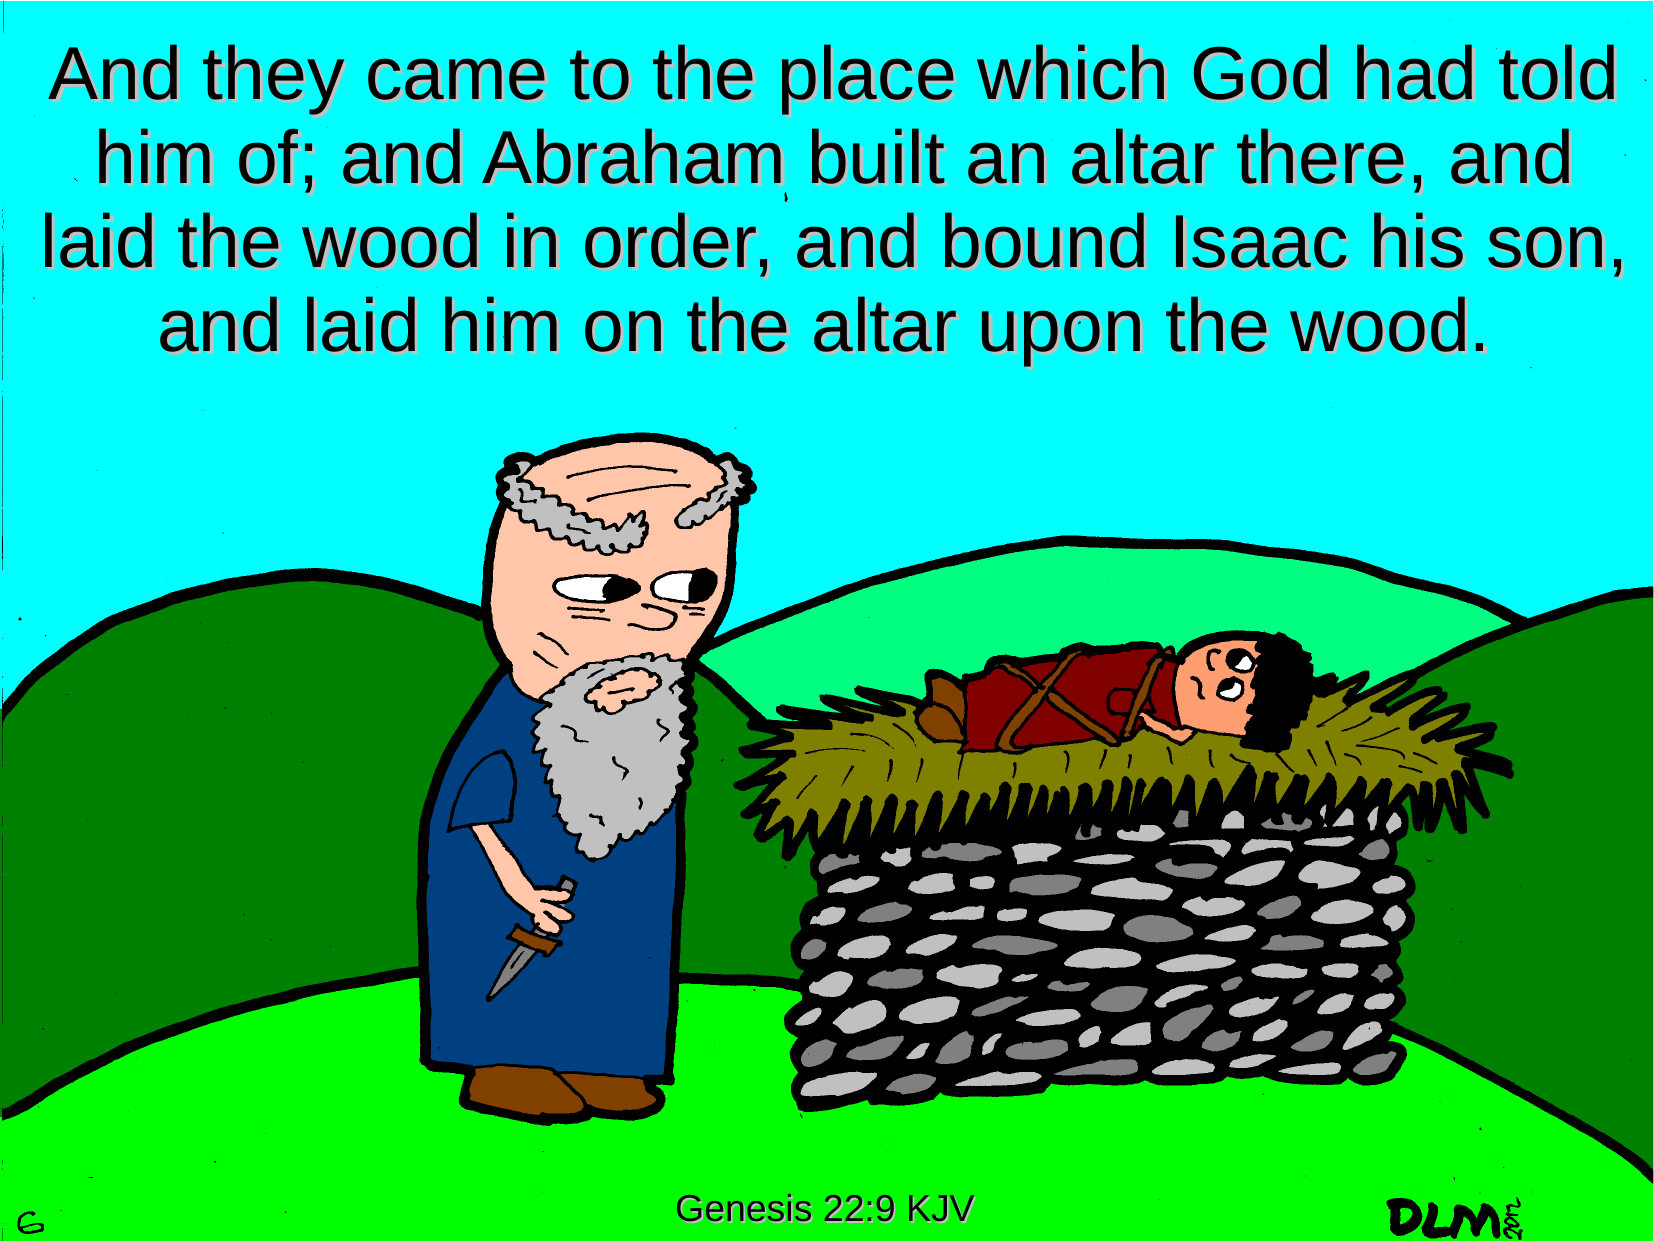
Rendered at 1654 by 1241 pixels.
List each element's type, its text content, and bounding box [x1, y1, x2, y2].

text_box And they came to the place which God had told him of; and Abraham built an altar there, and laid the wood in order, and bound Isaac his son, and laid him on the altar upon the wood. [19, 24, 1651, 376]
picture [0, 1, 1654, 1241]
text_box Genesis 22:9 KJV [0, 1180, 1651, 1238]
